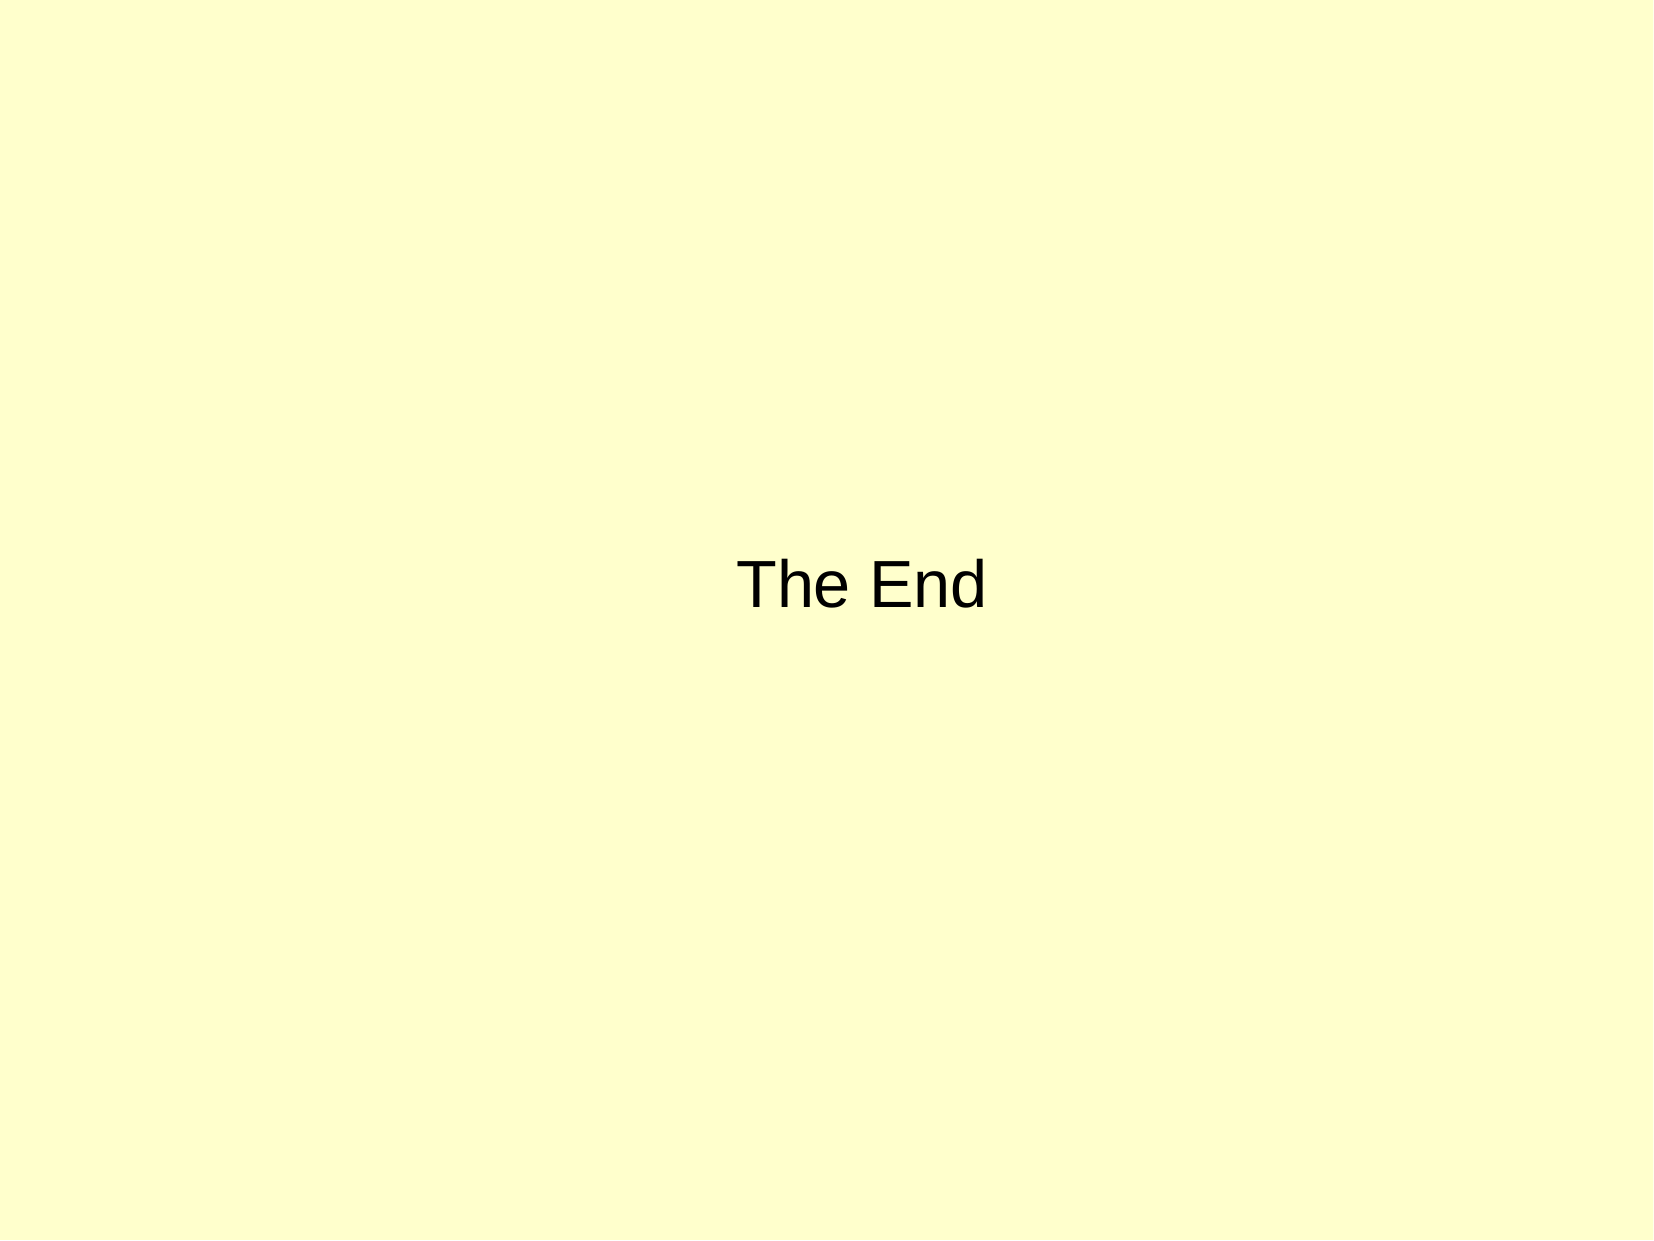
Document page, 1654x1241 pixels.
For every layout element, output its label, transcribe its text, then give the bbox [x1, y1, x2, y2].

list The End [82, 546, 1571, 1010]
